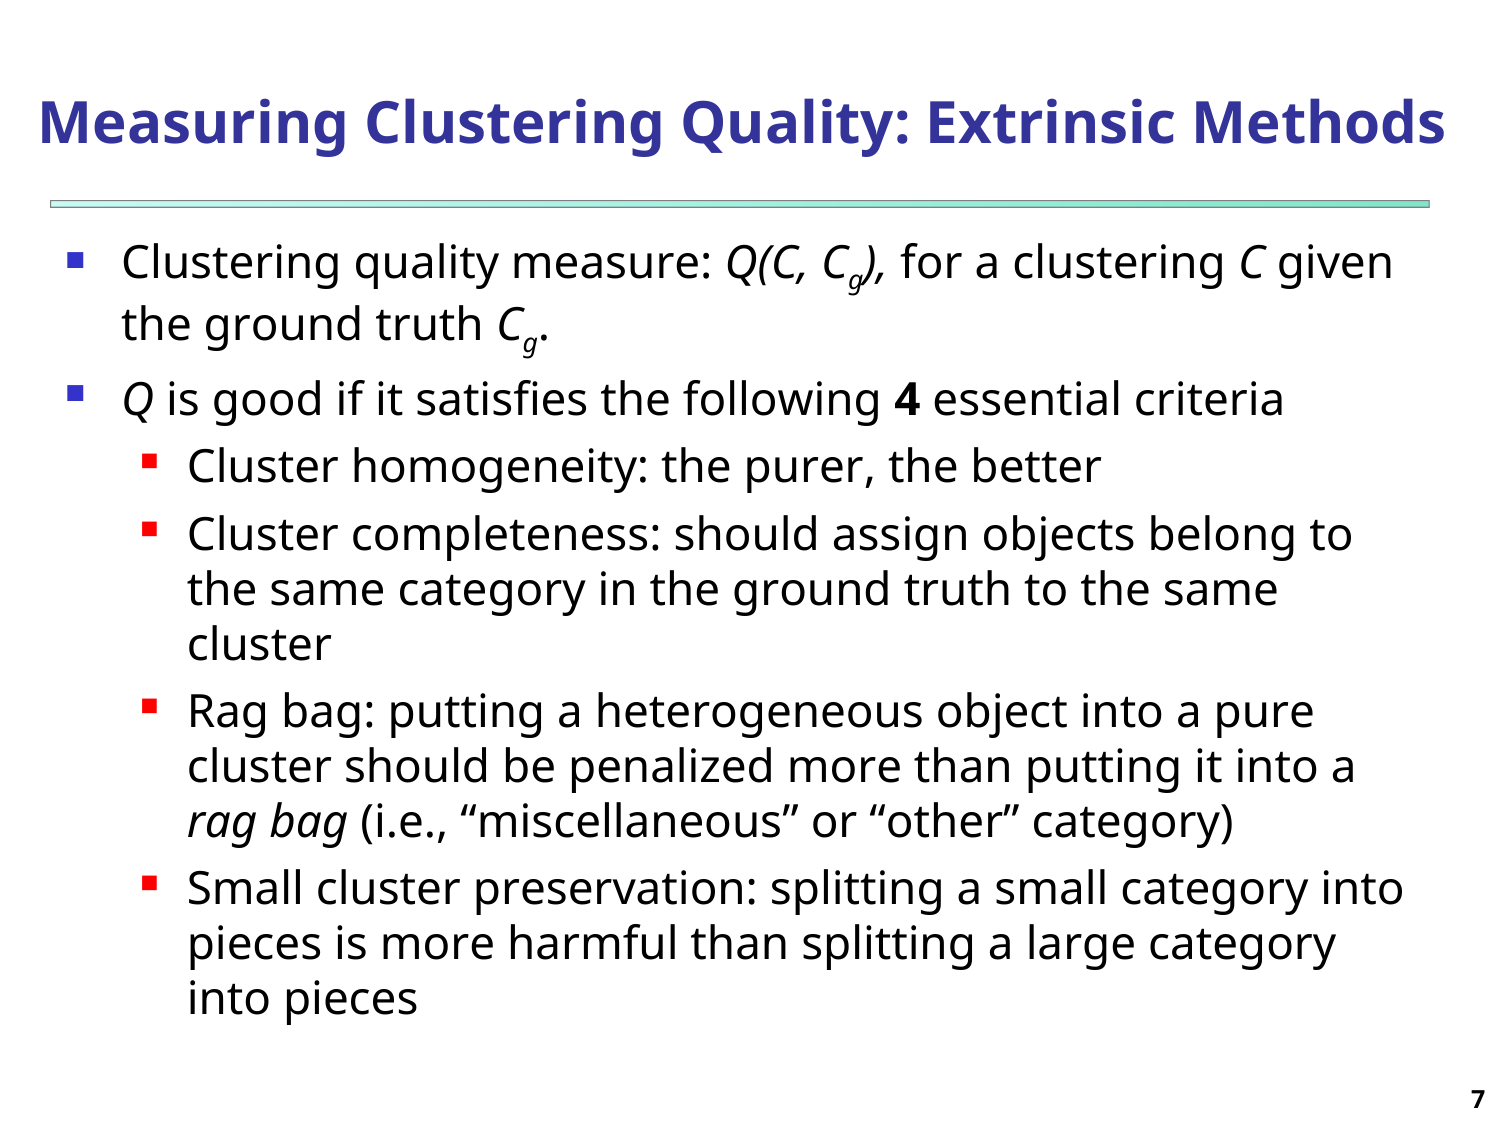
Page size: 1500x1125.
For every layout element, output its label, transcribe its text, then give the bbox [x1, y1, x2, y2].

list Clustering quality measure: Q(C, Cg), for a clustering C given the ground truth Cg. Q is good if it satisfies the following 4 essential criteria Cluster homogeneity: the purer, the better Cluster completeness: should assign objects belong to the same category in the ground truth to the same cluster Rag bag: putting a heterogeneous object into a pure cluster should be penalized more than putting it into a rag bag (i.e., “miscellaneous” or “other” category) Small cluster preservation: splitting a small category into pieces is more harmful than splitting a large category into pieces [49, 224, 1438, 1063]
text_box <number> [1187, 1062, 1500, 1125]
title Measuring Clustering Quality: Extrinsic Methods [0, 7, 1500, 163]
